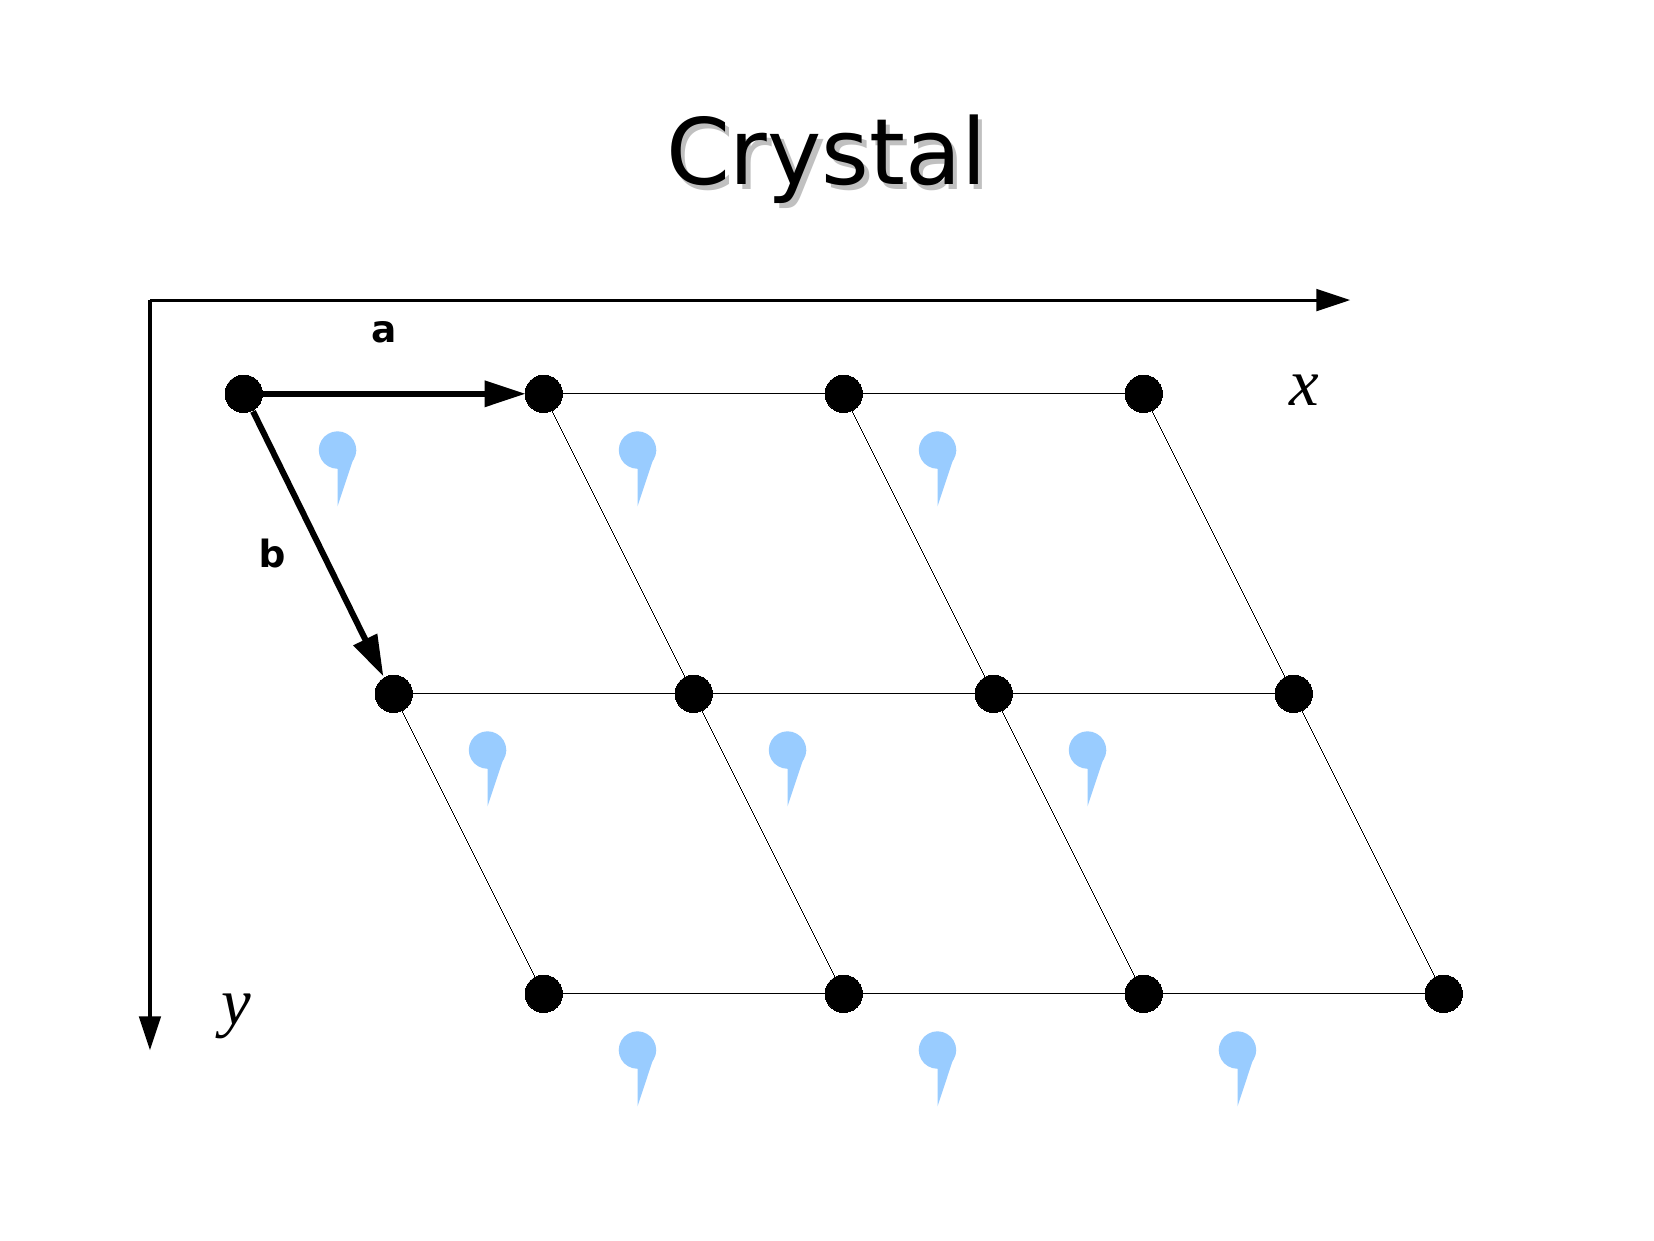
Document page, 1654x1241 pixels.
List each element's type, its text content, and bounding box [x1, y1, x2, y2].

text_box [825, 975, 863, 993]
text_box [1218, 1031, 1257, 1107]
text_box [468, 731, 507, 807]
text_box x [1275, 338, 1332, 428]
text_box [768, 731, 807, 807]
text_box [525, 375, 563, 413]
text_box [975, 694, 1013, 713]
text_box a [356, 302, 413, 383]
text_box [1425, 975, 1463, 1013]
title Crystal [82, 49, 1571, 257]
text_box [318, 431, 357, 507]
text_box [618, 1031, 657, 1107]
text_box [825, 375, 863, 393]
text_box [375, 675, 413, 713]
text_box [675, 675, 713, 693]
text_box [825, 394, 863, 413]
text_box [918, 1031, 957, 1107]
text_box [1125, 975, 1163, 993]
text_box [618, 431, 657, 507]
text_box [1125, 994, 1163, 1013]
text_box [1275, 675, 1313, 713]
text_box [975, 675, 1013, 693]
text_box [918, 431, 957, 507]
text_box [1125, 375, 1163, 413]
text_box [675, 694, 713, 713]
text_box [525, 975, 563, 1013]
text_box y [206, 957, 263, 1047]
text_box [825, 994, 863, 1013]
text_box [225, 375, 263, 413]
text_box [1068, 731, 1107, 807]
text_box b [243, 525, 301, 608]
